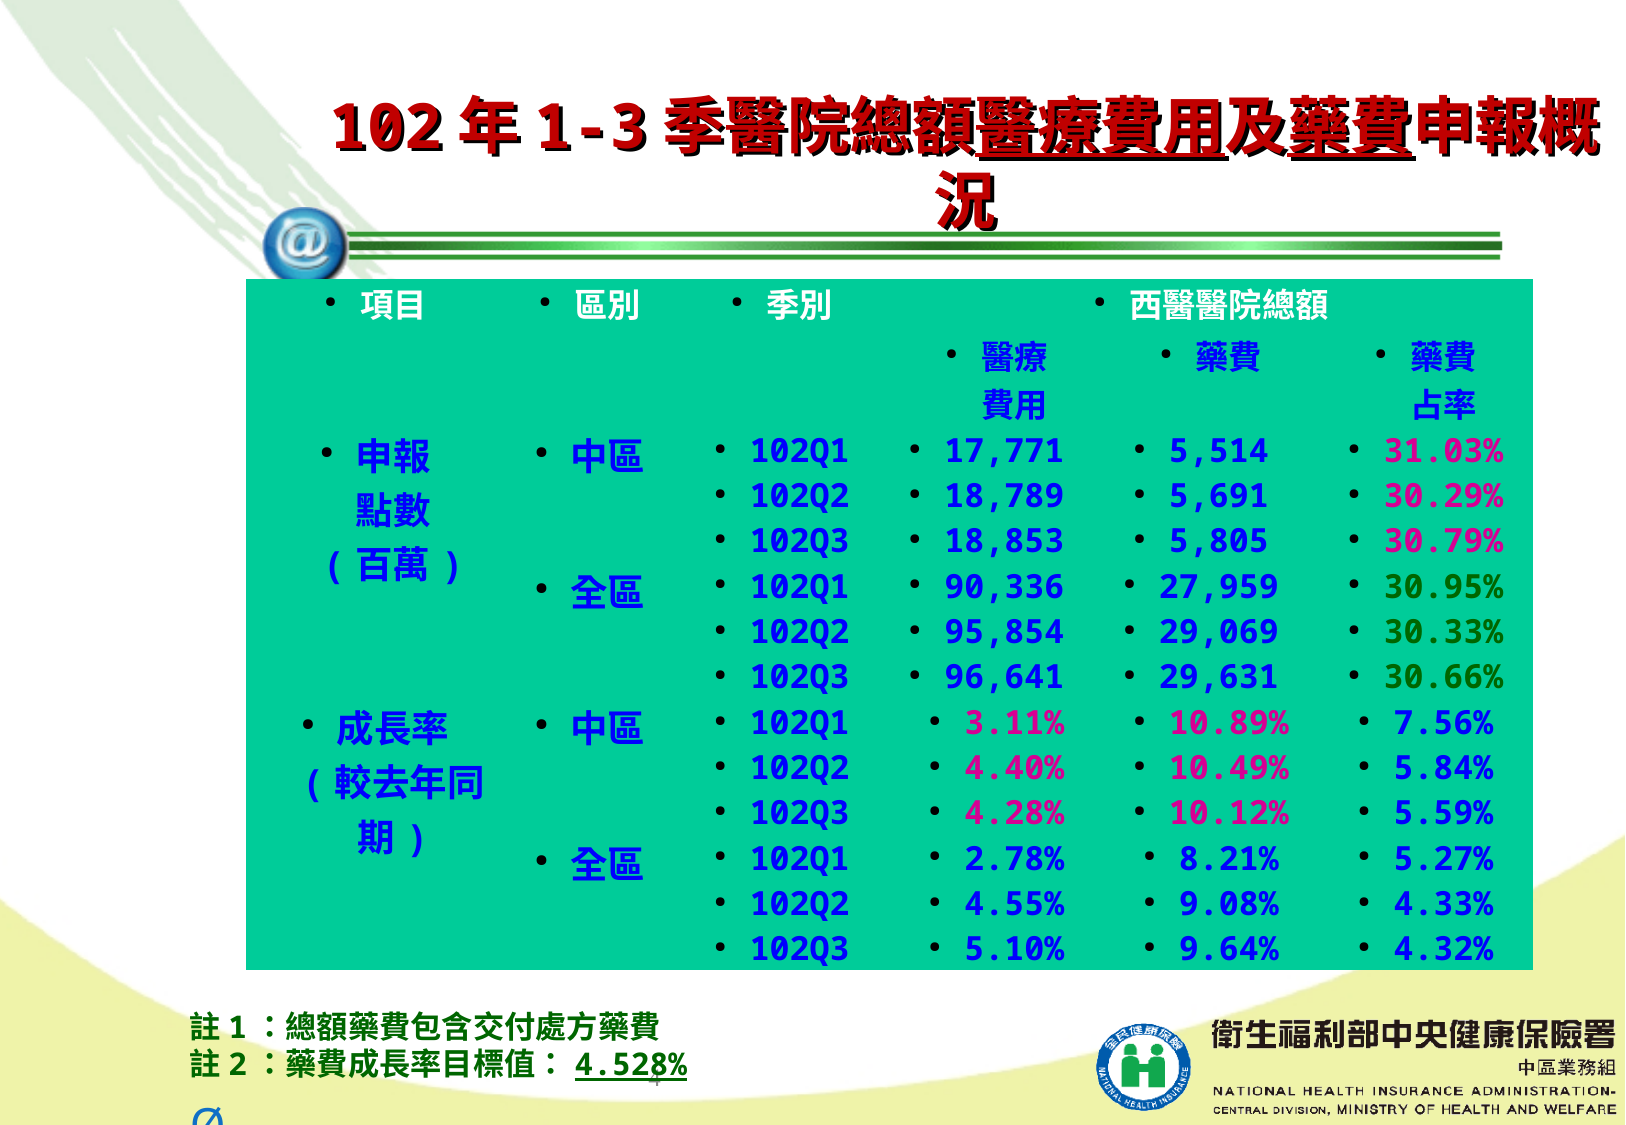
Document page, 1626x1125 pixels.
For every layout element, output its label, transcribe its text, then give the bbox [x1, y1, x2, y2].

table_cell 全區 [505, 563, 675, 699]
table_cell 申報 點數 (百萬) [246, 427, 505, 699]
table_cell 4.28% [889, 789, 1104, 835]
table_cell 5.84% [1319, 744, 1533, 789]
table_cell 27,959 [1104, 563, 1319, 608]
table_cell 30.66% [1319, 653, 1533, 699]
table_cell 30.33% [1319, 608, 1533, 653]
table_cell 全區 [505, 835, 675, 970]
table_cell 10.89% [1104, 699, 1319, 744]
table_cell 102Q1 [675, 427, 889, 472]
table_header 西醫醫院總額 [889, 279, 1533, 331]
table_cell 中區 [505, 699, 675, 835]
table_cell 102Q3 [675, 517, 889, 563]
table_cell 96,641 [889, 653, 1104, 699]
table_cell 4.32% [1319, 925, 1533, 970]
table_cell 90,336 [889, 563, 1104, 608]
table_cell 10.12% [1104, 789, 1319, 835]
table_cell 102Q1 [675, 563, 889, 608]
table_cell 9.64% [1104, 925, 1319, 970]
table_cell 102Q2 [675, 880, 889, 925]
table_cell 中區 [505, 427, 675, 563]
table_cell 4.40% [889, 744, 1104, 789]
table_cell 9.08% [1104, 880, 1319, 925]
table_cell 18,853 [889, 517, 1104, 563]
table_cell 102Q2 [675, 744, 889, 789]
table_cell 成長率 (較去年同期) [246, 699, 505, 970]
table_cell 29,631 [1104, 653, 1319, 699]
table_cell 7.56% [1319, 699, 1533, 744]
table_cell 藥費 占率 [1319, 331, 1533, 427]
table_cell 95,854 [889, 608, 1104, 653]
table_cell 102Q1 [675, 835, 889, 880]
text_box [633, 1046, 1013, 1107]
table_cell 5.27% [1319, 835, 1533, 880]
table_cell 4.33% [1319, 880, 1533, 925]
table_cell 17,771 [889, 427, 1104, 472]
table_cell 31.03% [1319, 427, 1533, 472]
table_cell 102Q2 [675, 608, 889, 653]
table_cell 102Q2 [675, 472, 889, 517]
table_cell 29,069 [1104, 608, 1319, 653]
table_cell 102Q3 [675, 925, 889, 970]
table_cell 30.79% [1319, 517, 1533, 563]
table_cell 18,789 [889, 472, 1104, 517]
table_cell 5,805 [1104, 517, 1319, 563]
table_cell 30.29% [1319, 472, 1533, 517]
table_header 季別 [675, 279, 889, 427]
title 102年1-3季醫院總額醫療費用及藥費申報概況 [304, 78, 1625, 209]
table_cell 30.95% [1319, 563, 1533, 608]
table_cell 2.78% [889, 835, 1104, 880]
table_cell 3.11% [889, 699, 1104, 744]
table_cell 藥費 [1104, 331, 1319, 427]
table_cell 4.55% [889, 880, 1104, 925]
list 註1：總額藥費包含交付處方藥費 註2：藥費成長率目標值：4.528% [174, 999, 955, 1095]
table_header 項目 [246, 279, 505, 427]
table_cell 102Q3 [675, 789, 889, 835]
text_box [268, 79, 1625, 268]
table_cell 5,691 [1104, 472, 1319, 517]
table_cell 102Q1 [675, 699, 889, 744]
table_cell 5.59% [1319, 789, 1533, 835]
table_cell 5,514 [1104, 427, 1319, 472]
table_cell 8.21% [1104, 835, 1319, 880]
table_header 區別 [505, 279, 675, 427]
text_box [954, 209, 961, 220]
table_cell 5.10% [889, 925, 1104, 970]
table_cell 102Q3 [675, 653, 889, 699]
table_cell 10.49% [1104, 744, 1319, 789]
table_cell 醫療 費用 [889, 331, 1104, 427]
